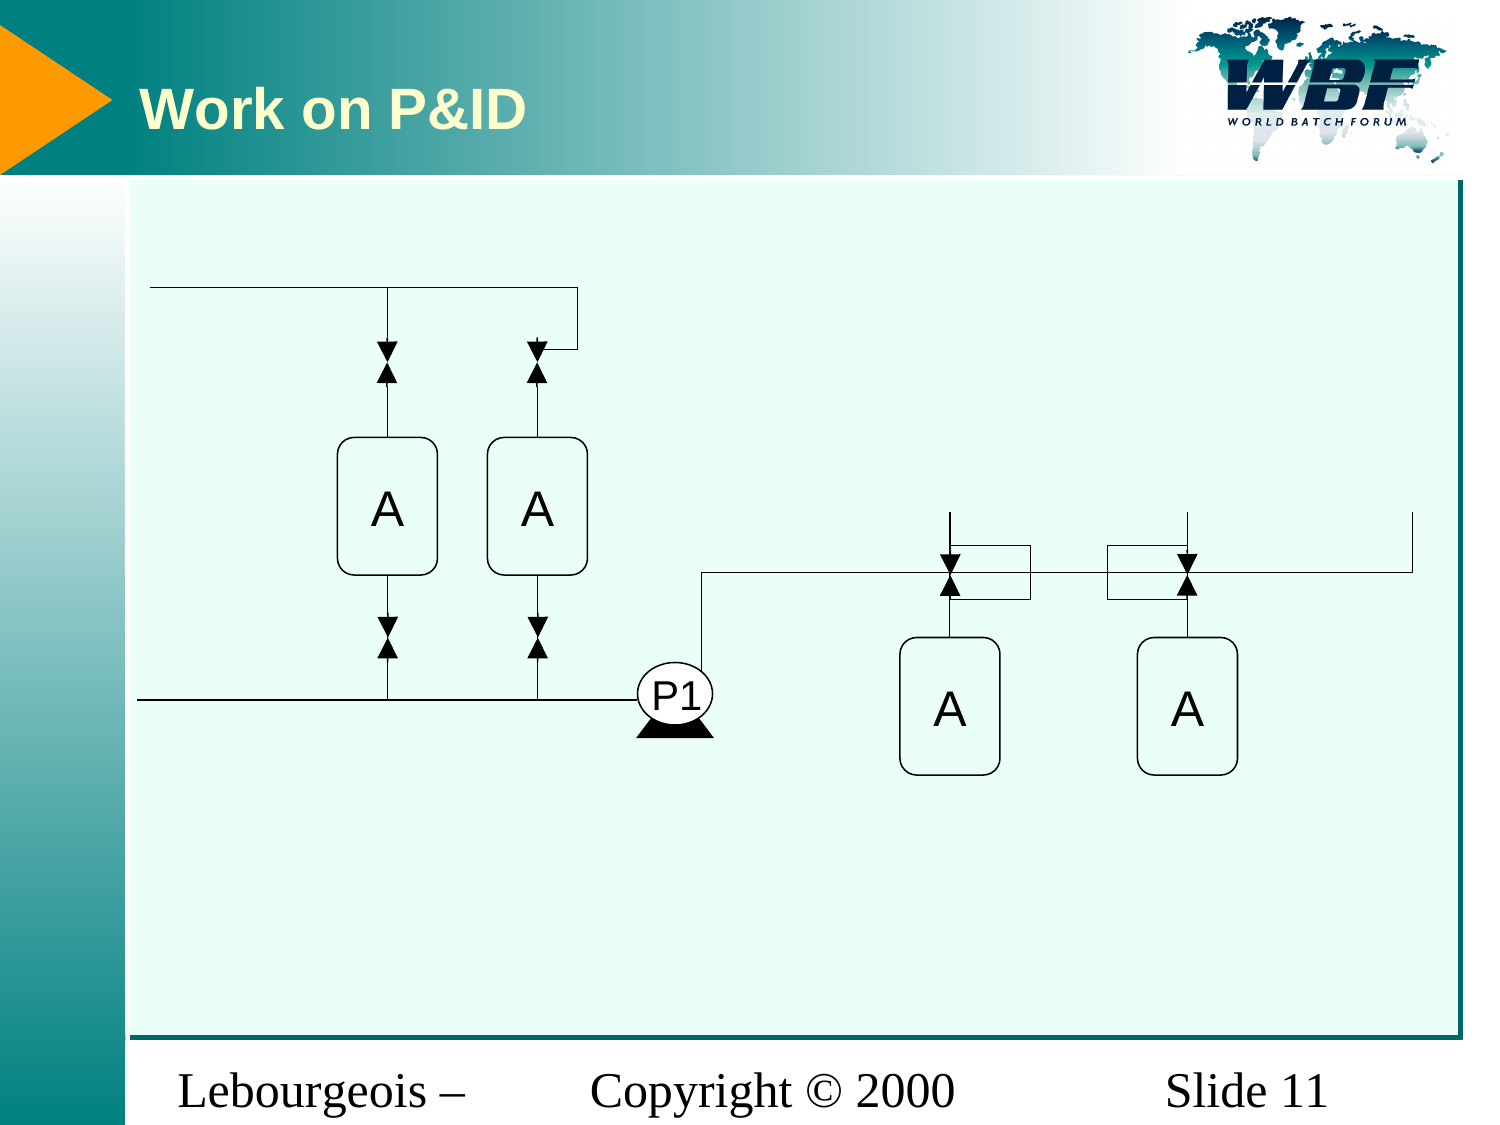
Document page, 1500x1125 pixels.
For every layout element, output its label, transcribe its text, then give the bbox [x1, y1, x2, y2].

text_box A [1137, 637, 1238, 776]
text_box A [487, 437, 588, 576]
text_box A [899, 637, 1000, 776]
text_box [637, 719, 713, 738]
text_box P1 [637, 662, 713, 726]
text_box A [337, 437, 438, 576]
title Work on P&ID [125, 49, 1150, 163]
